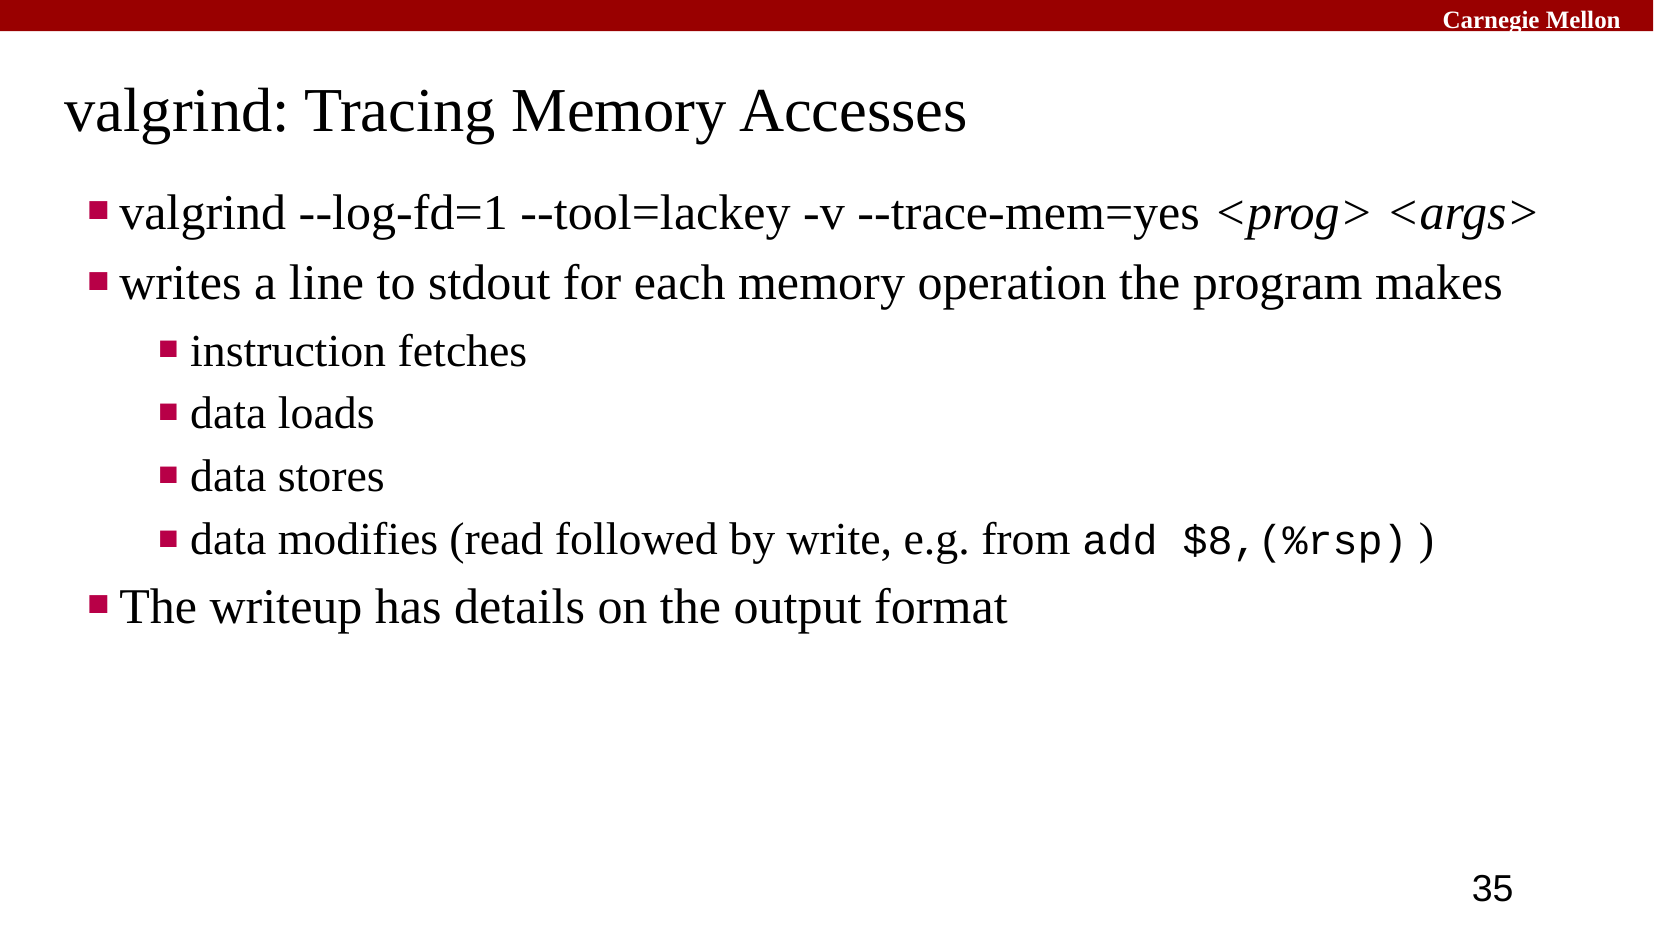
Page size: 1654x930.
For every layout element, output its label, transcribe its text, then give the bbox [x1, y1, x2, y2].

title valgrind: Tracing Memory Accesses [64, 58, 1576, 163]
list valgrind --log-fd=1 --tool=lackey -v --trace-mem=yes <prog> <args> writes a line to stdout for each memory operation the program makes instruction fetches data loads data stores data modifies (read followed by write, e.g. from add $8,(%rsp) ) The writeup has details on the output format [71, 184, 1576, 859]
